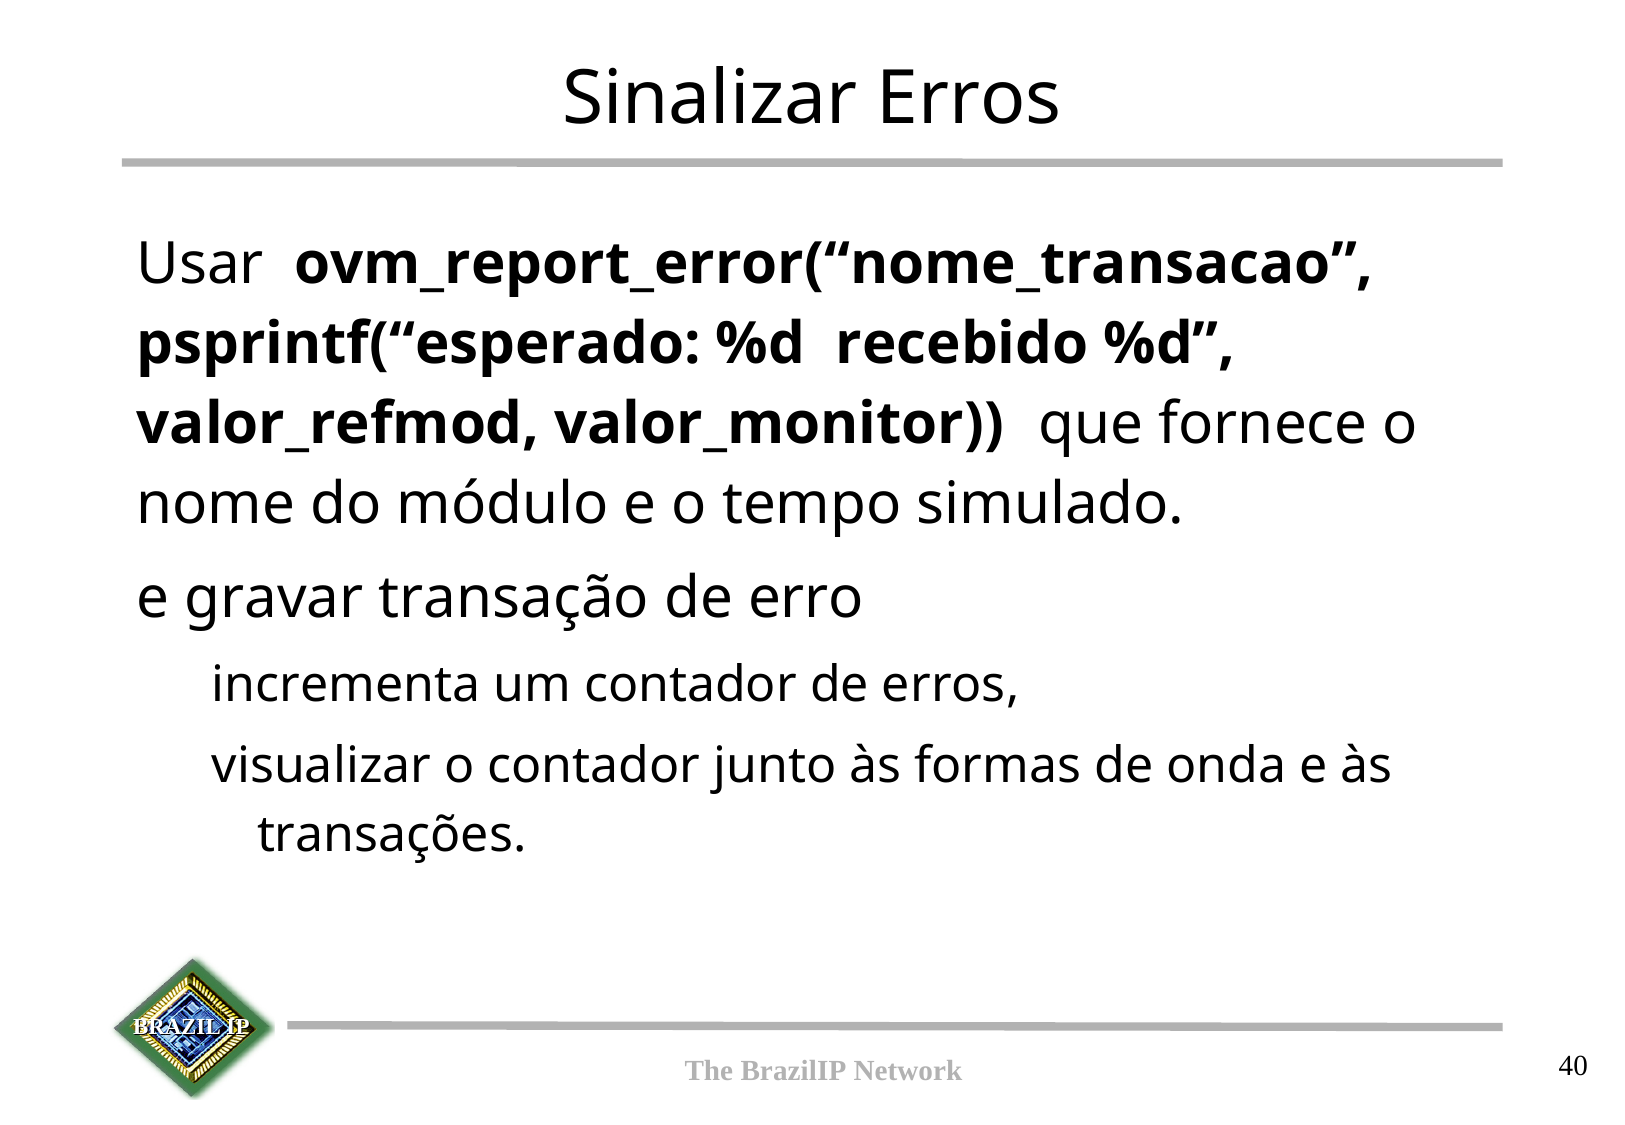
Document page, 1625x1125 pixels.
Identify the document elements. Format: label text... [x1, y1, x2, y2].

title Sinalizar Erros [121, 41, 1503, 147]
picture [108, 953, 275, 1100]
list Usar ovm_report_error(“nome_transacao”, psprintf(“esperado: %d recebido %d”, valor_refmod, valor_monitor)) que fornece o nome do módulo e o tempo simulado. e gravar transação de erro incrementa um contador de erros, visualizar o contador junto às formas de onda e às transações. [121, 212, 1488, 943]
